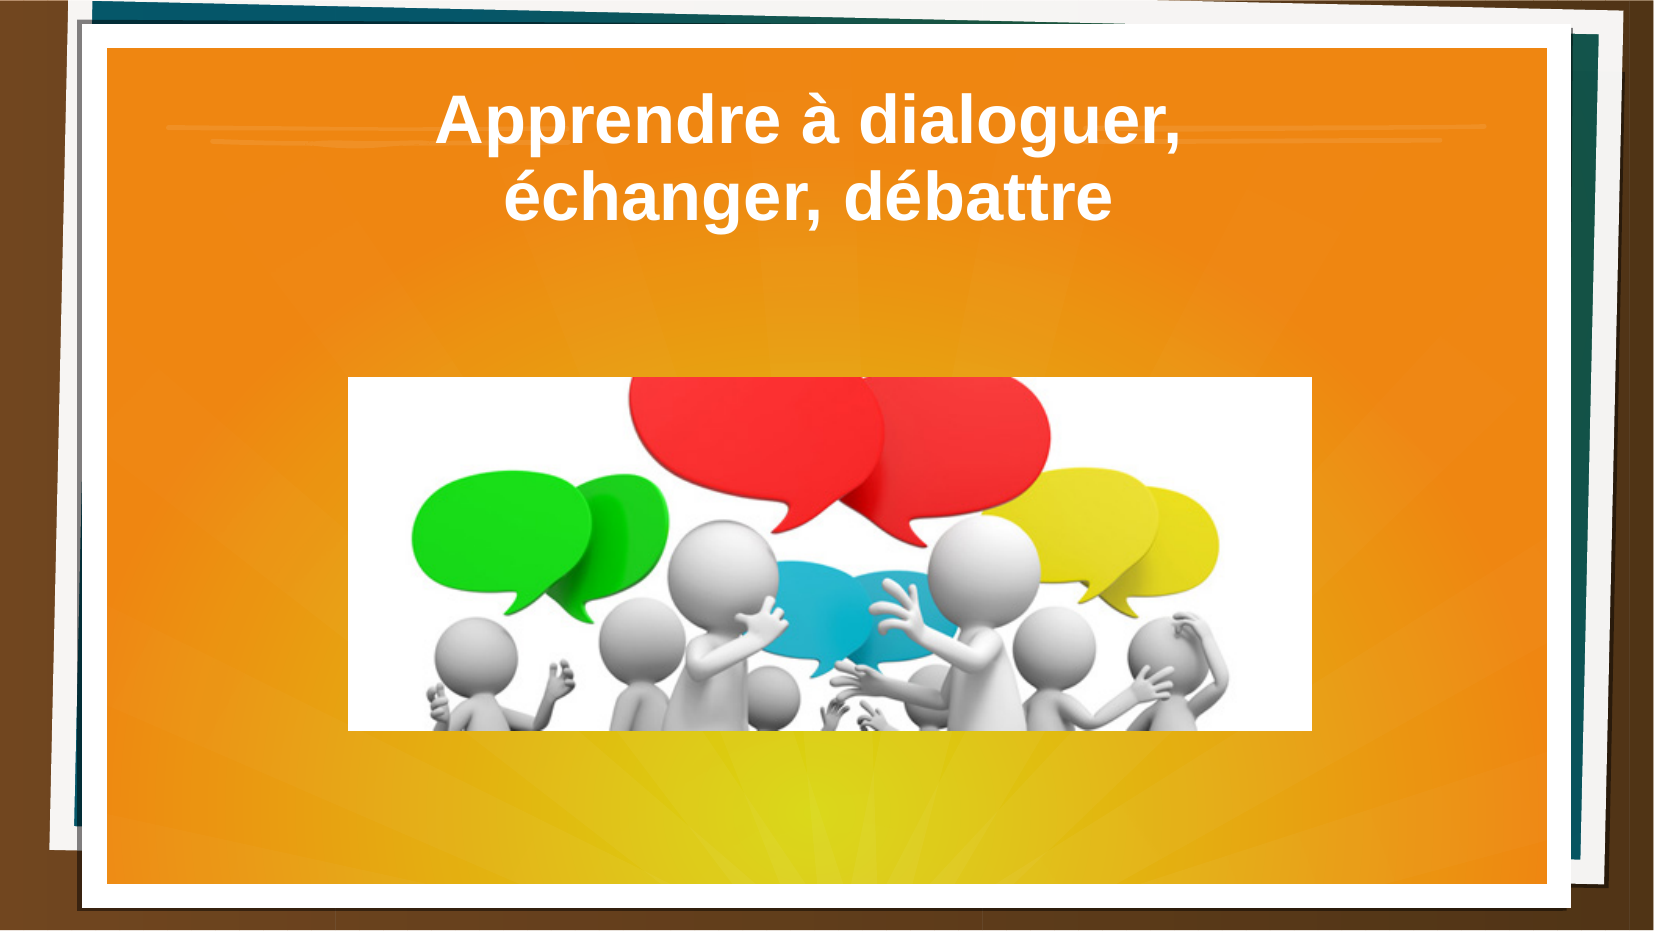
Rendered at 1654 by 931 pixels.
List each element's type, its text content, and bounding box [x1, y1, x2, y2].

picture [348, 377, 1312, 731]
title Apprendre à dialoguer, échanger, débattre [366, 56, 1252, 260]
